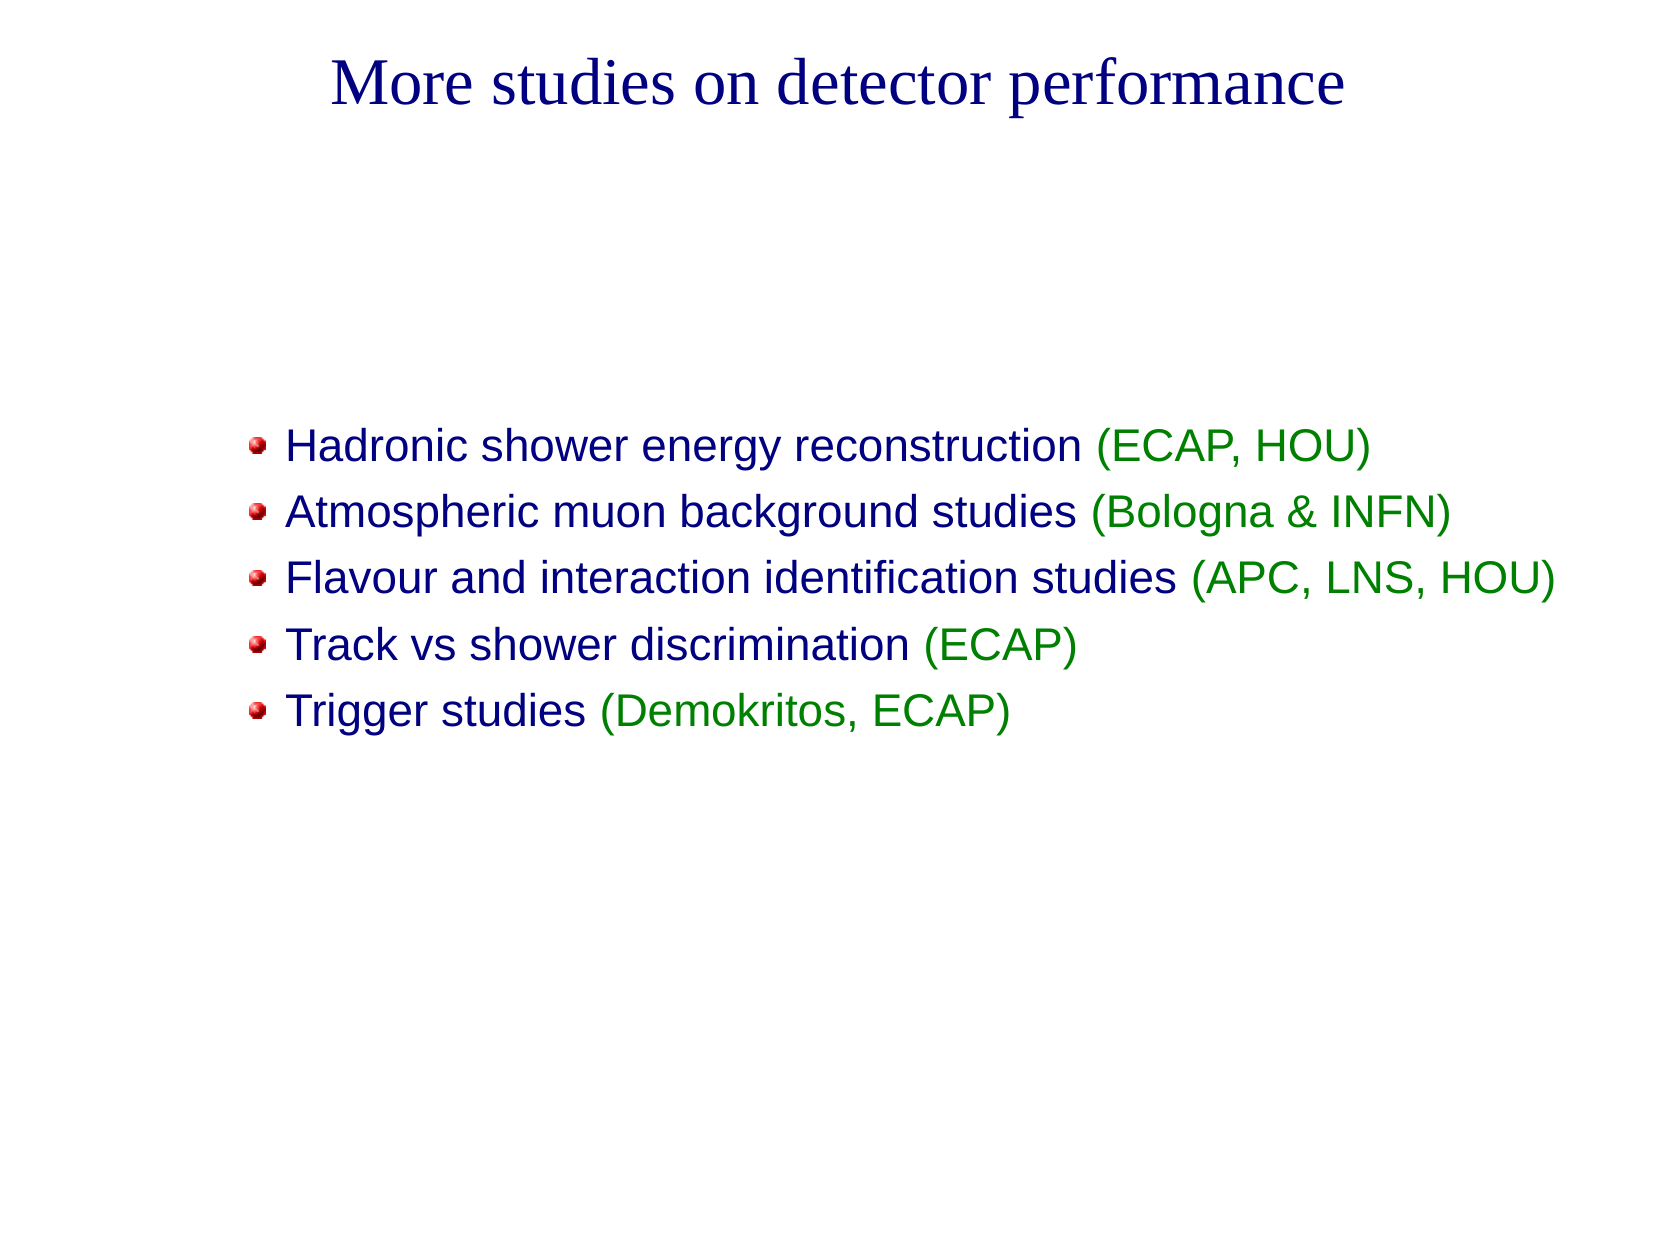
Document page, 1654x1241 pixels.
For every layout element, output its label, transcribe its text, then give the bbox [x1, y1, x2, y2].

text_box Hadronic shower energy reconstruction (ECAP, HOU) Atmospheric muon background studies (Bologna & INFN) Flavour and interaction identification studies (APC, LNS, HOU) Track vs shower discrimination (ECAP) Trigger studies (Demokritos, ECAP) [199, 412, 1572, 744]
text_box More studies on detector performance [298, 37, 1380, 127]
